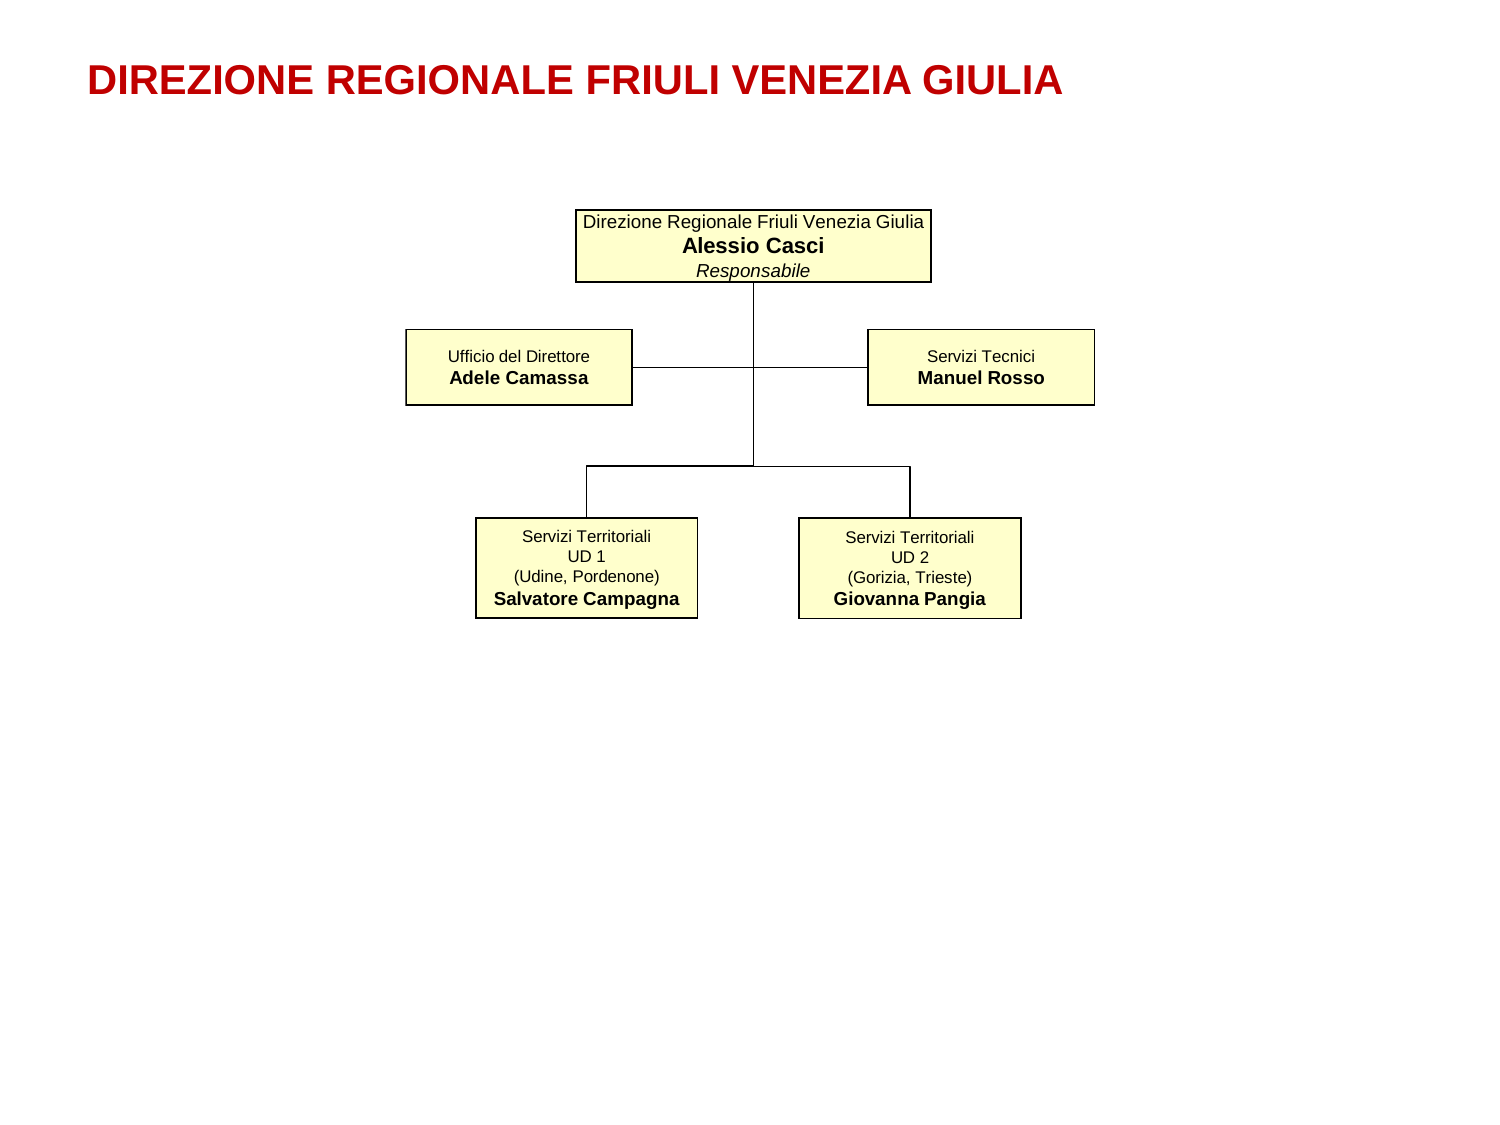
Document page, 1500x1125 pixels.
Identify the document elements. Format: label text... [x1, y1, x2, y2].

text_box DIREZIONE REGIONALE FRIULI VENEZIA GIULIA [72, 45, 1462, 128]
picture [405, 204, 1095, 621]
